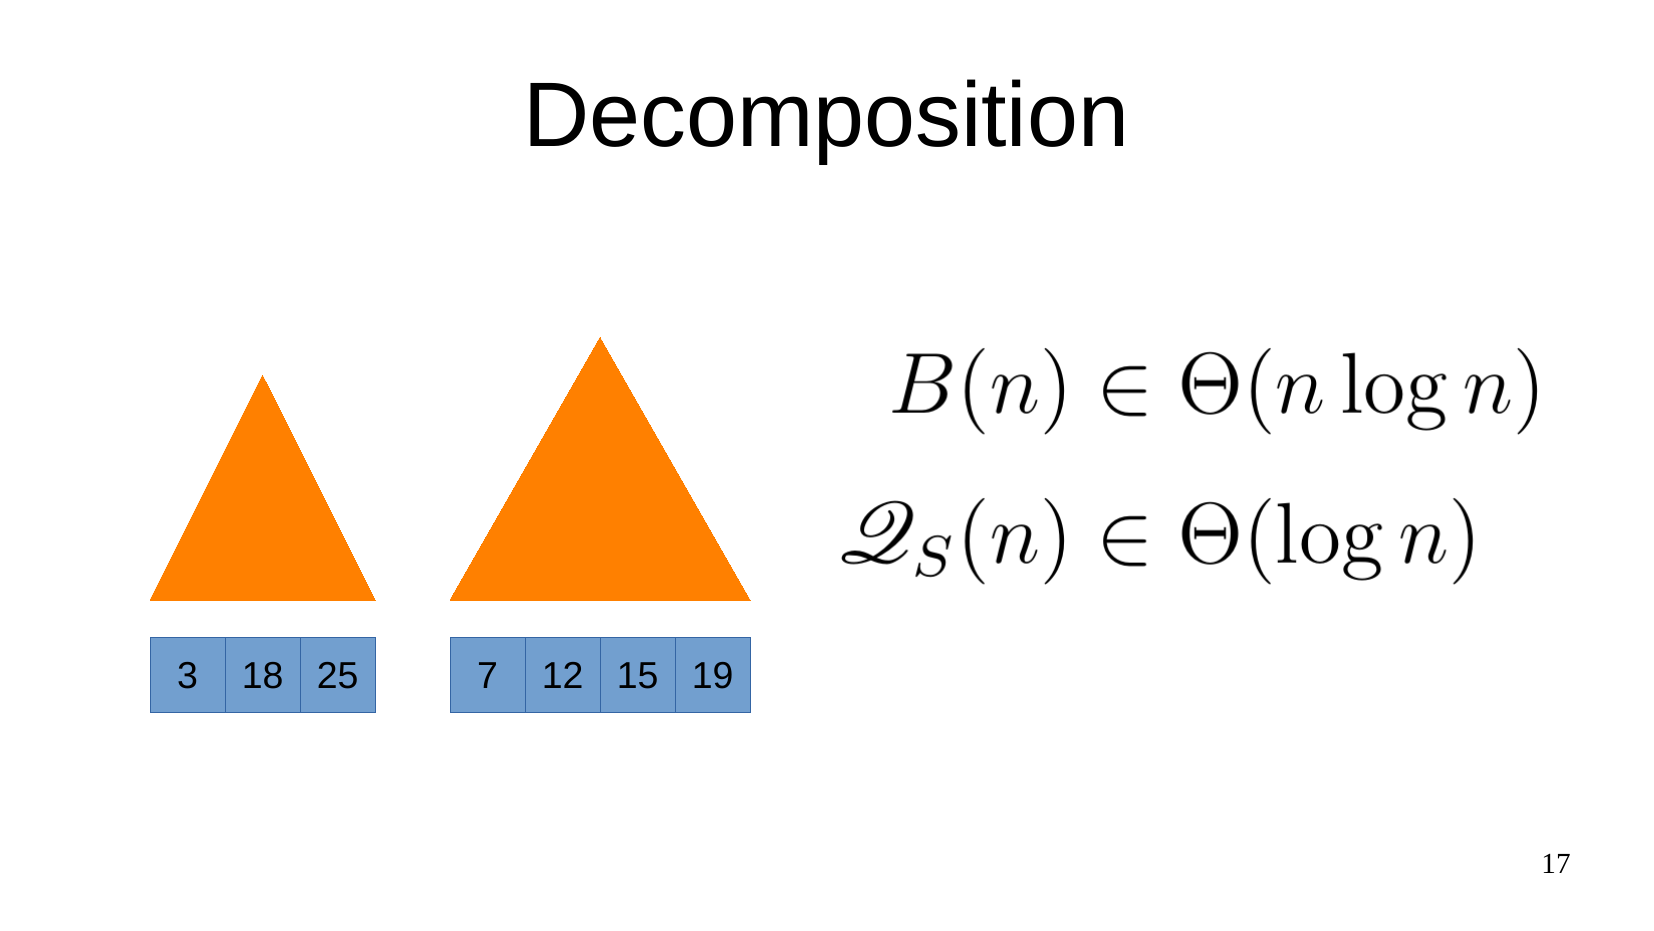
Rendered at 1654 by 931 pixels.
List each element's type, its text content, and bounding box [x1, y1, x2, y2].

text_box 15 [600, 637, 676, 713]
text_box 7 [450, 637, 526, 713]
text_box 19 [676, 637, 751, 713]
text_box 18 [225, 637, 301, 713]
picture [825, 310, 1559, 620]
text_box 12 [526, 637, 600, 713]
title Decomposition [82, 37, 1571, 193]
text_box [150, 375, 376, 601]
text_box 3 [150, 637, 225, 713]
text_box [450, 337, 751, 601]
text_box 25 [301, 637, 376, 713]
